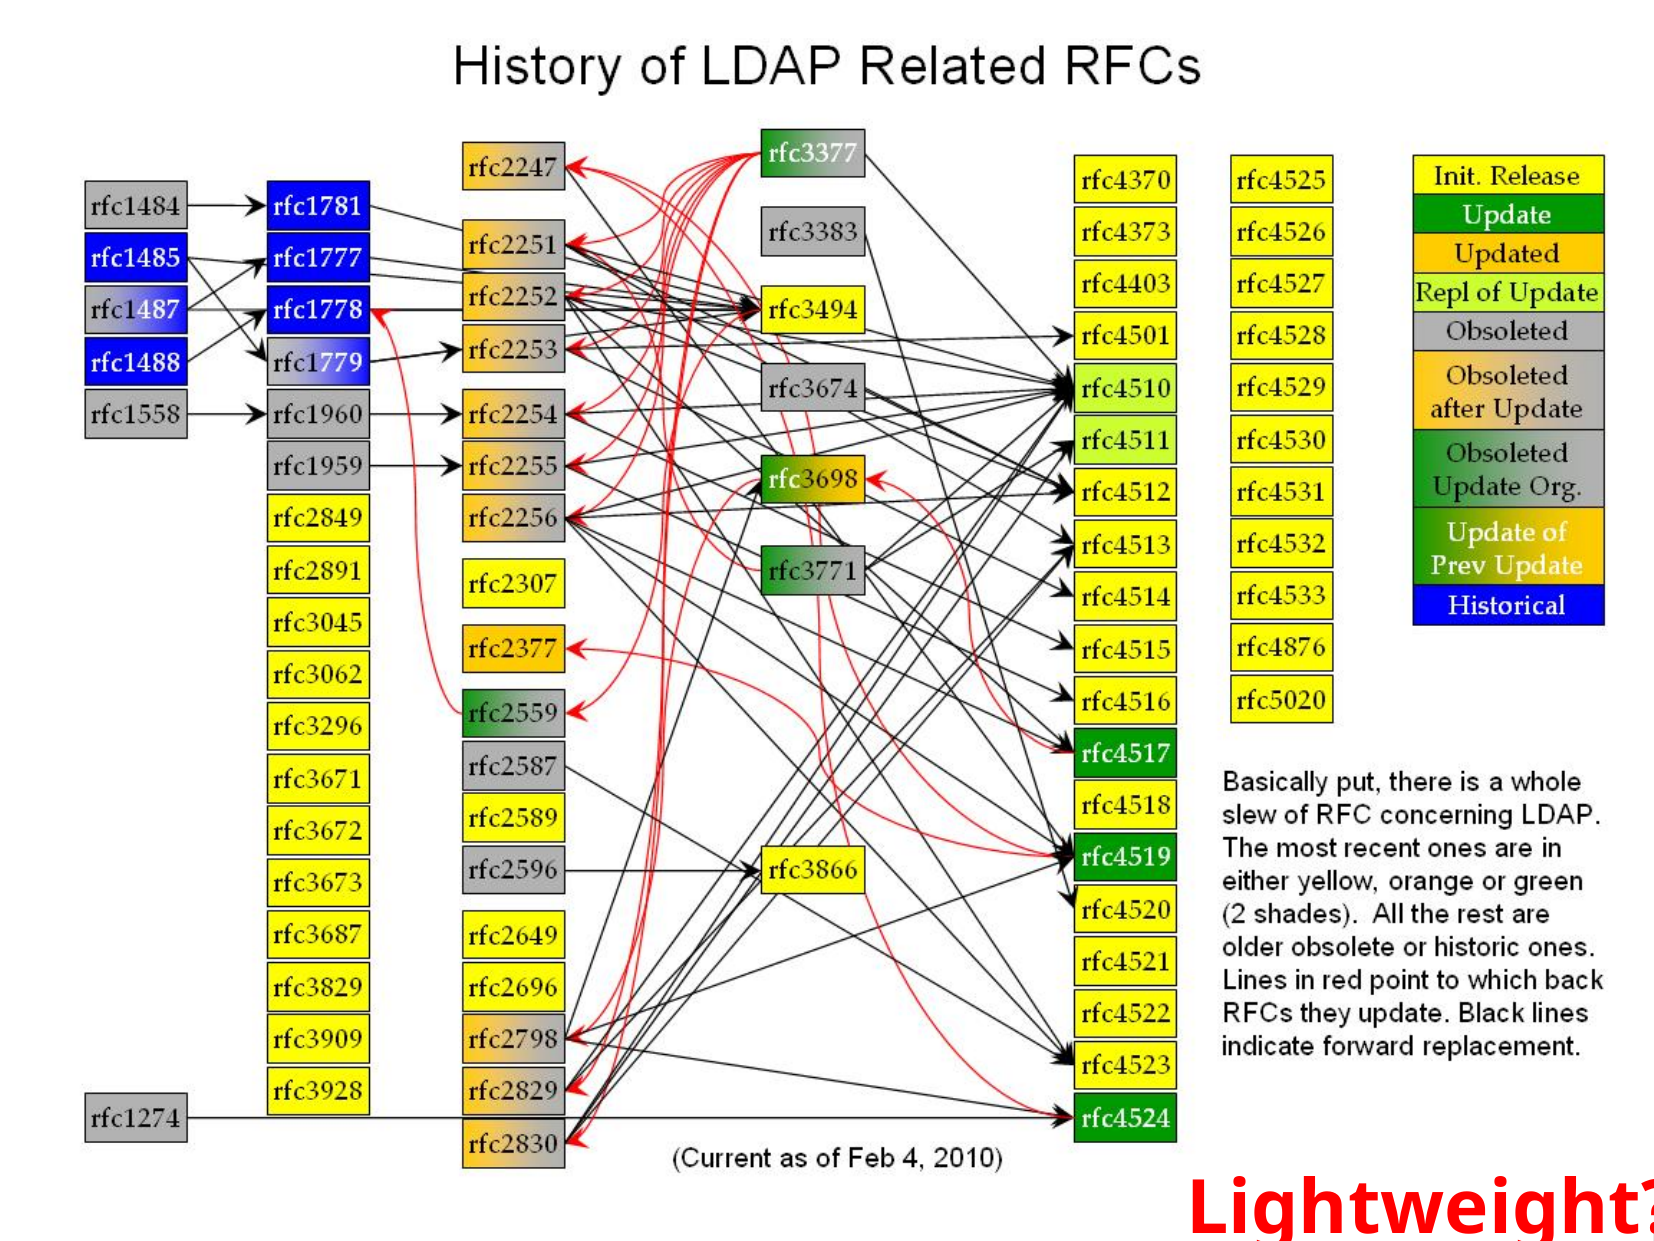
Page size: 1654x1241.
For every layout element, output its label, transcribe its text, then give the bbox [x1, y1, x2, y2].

text_box Lightweight? [1186, 1152, 1651, 1241]
picture [0, 4, 1654, 1241]
